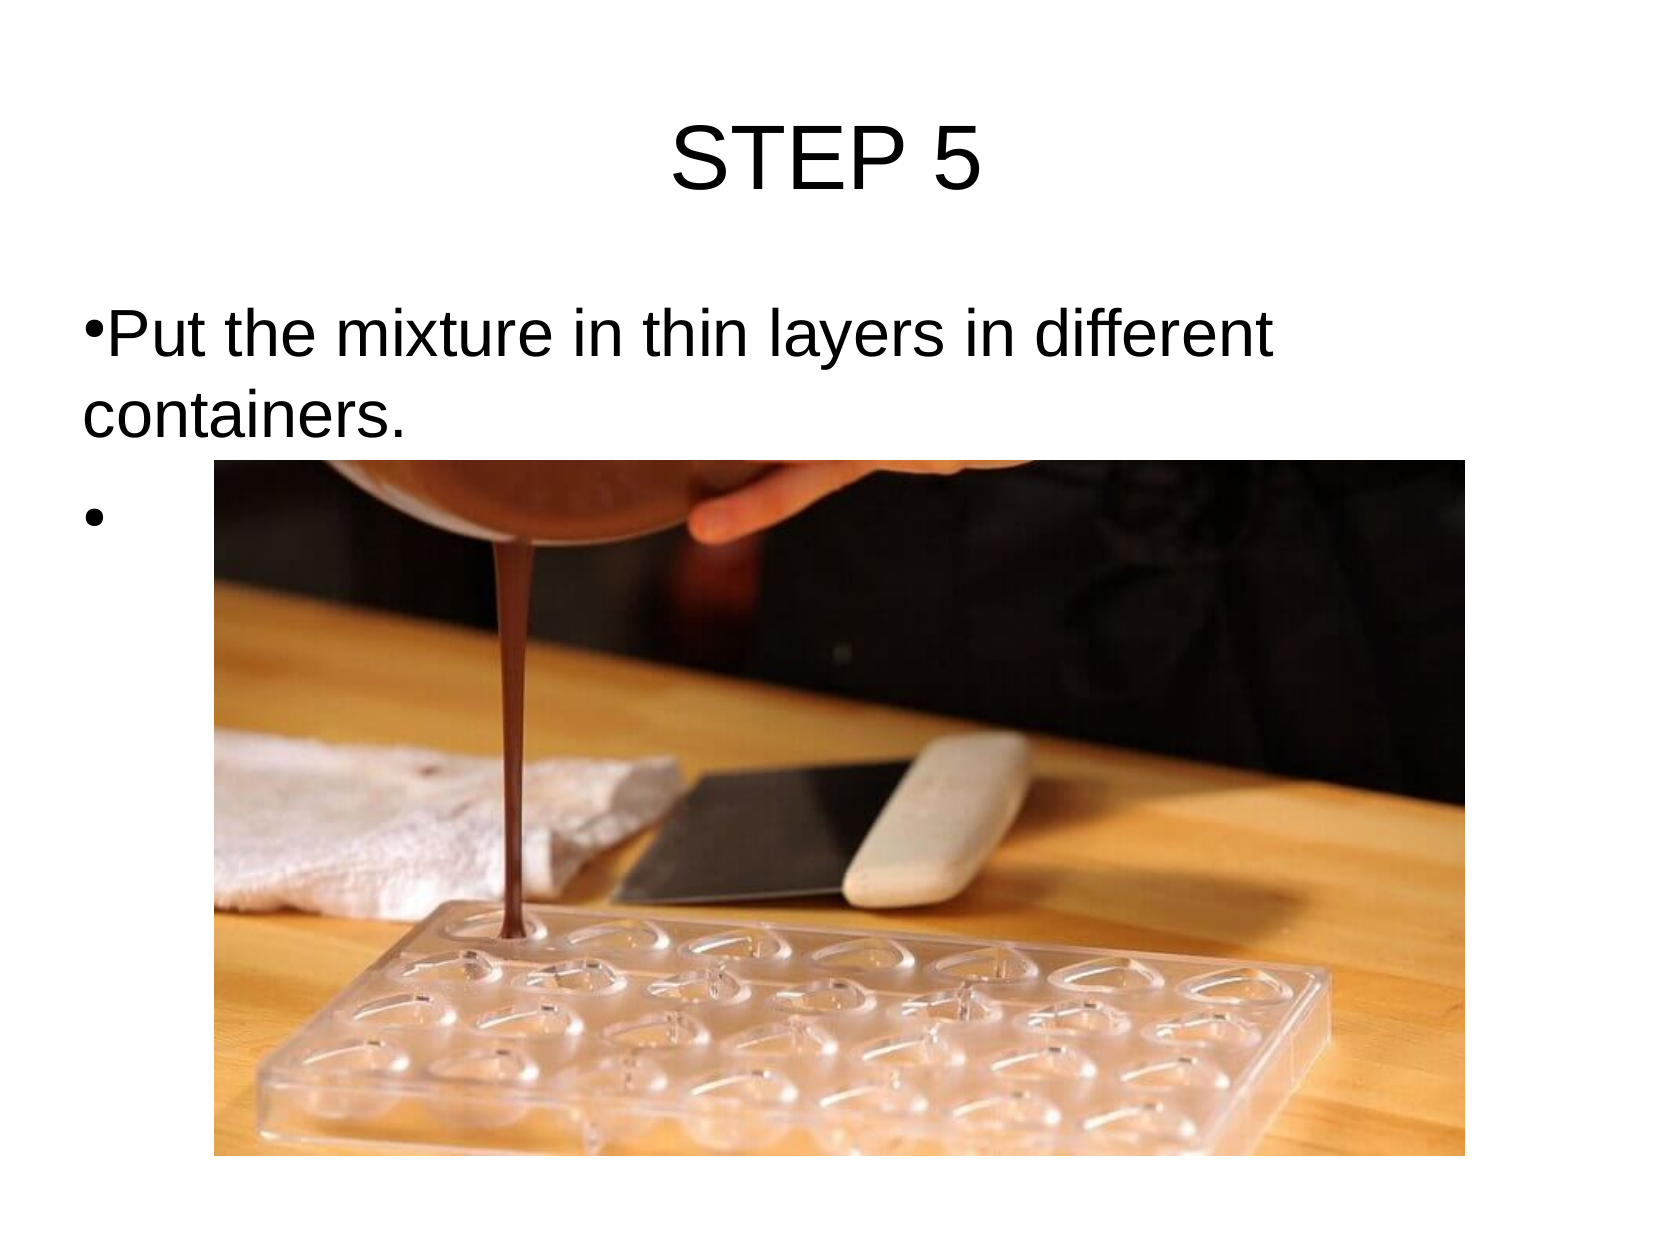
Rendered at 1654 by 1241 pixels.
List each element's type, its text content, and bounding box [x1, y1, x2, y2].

title STEP 5 [82, 49, 1571, 257]
picture [214, 460, 1465, 1156]
list Put the mixture in thin layers in different containers. [82, 290, 1571, 1109]
